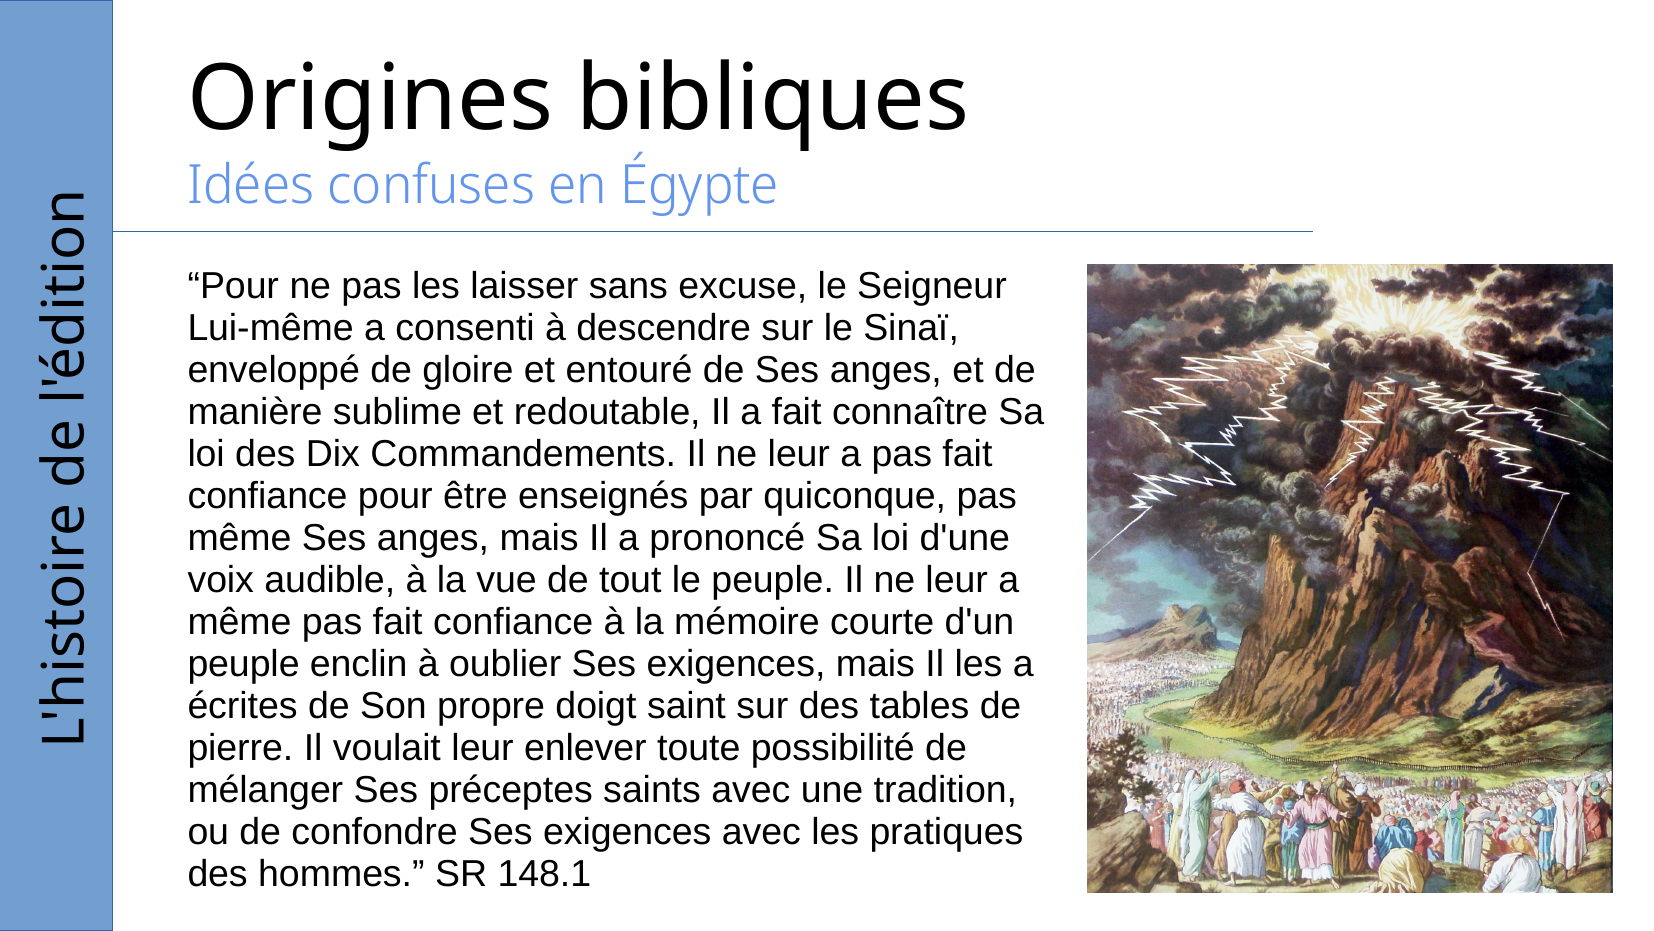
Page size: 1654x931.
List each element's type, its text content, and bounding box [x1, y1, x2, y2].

title Idées confuses en Égypte [187, 125, 1571, 239]
text_box L'histoire de l'édition [13, 37, 105, 901]
text_box [0, 0, 113, 931]
subtitle “Pour ne pas les laisser sans excuse, le Seigneur Lui-même a consenti à descendre sur le Sinaï, enveloppé de gloire et entouré de Ses anges, et de manière sublime et redoutable, Il a fait connaître Sa loi des Dix Commandements. Il ne leur a pas fait confiance pour être enseignés par quiconque, pas même Ses anges, mais Il a prononcé Sa loi d'une voix audible, à la vue de tout le peuple. Il ne leur a même pas fait confiance à la mémoire courte d'un peuple enclin à oublier Ses exigences, mais Il les a écrites de Son propre doigt saint sur des tables de pierre. Il voulait leur enlever toute possibilité de mélanger Ses préceptes saints avec une tradition, ou de confondre Ses exigences avec les pratiques des hommes.” SR 148.1 [187, 264, 1051, 895]
title Origines bibliques [187, 33, 1571, 125]
picture [1087, 264, 1613, 893]
